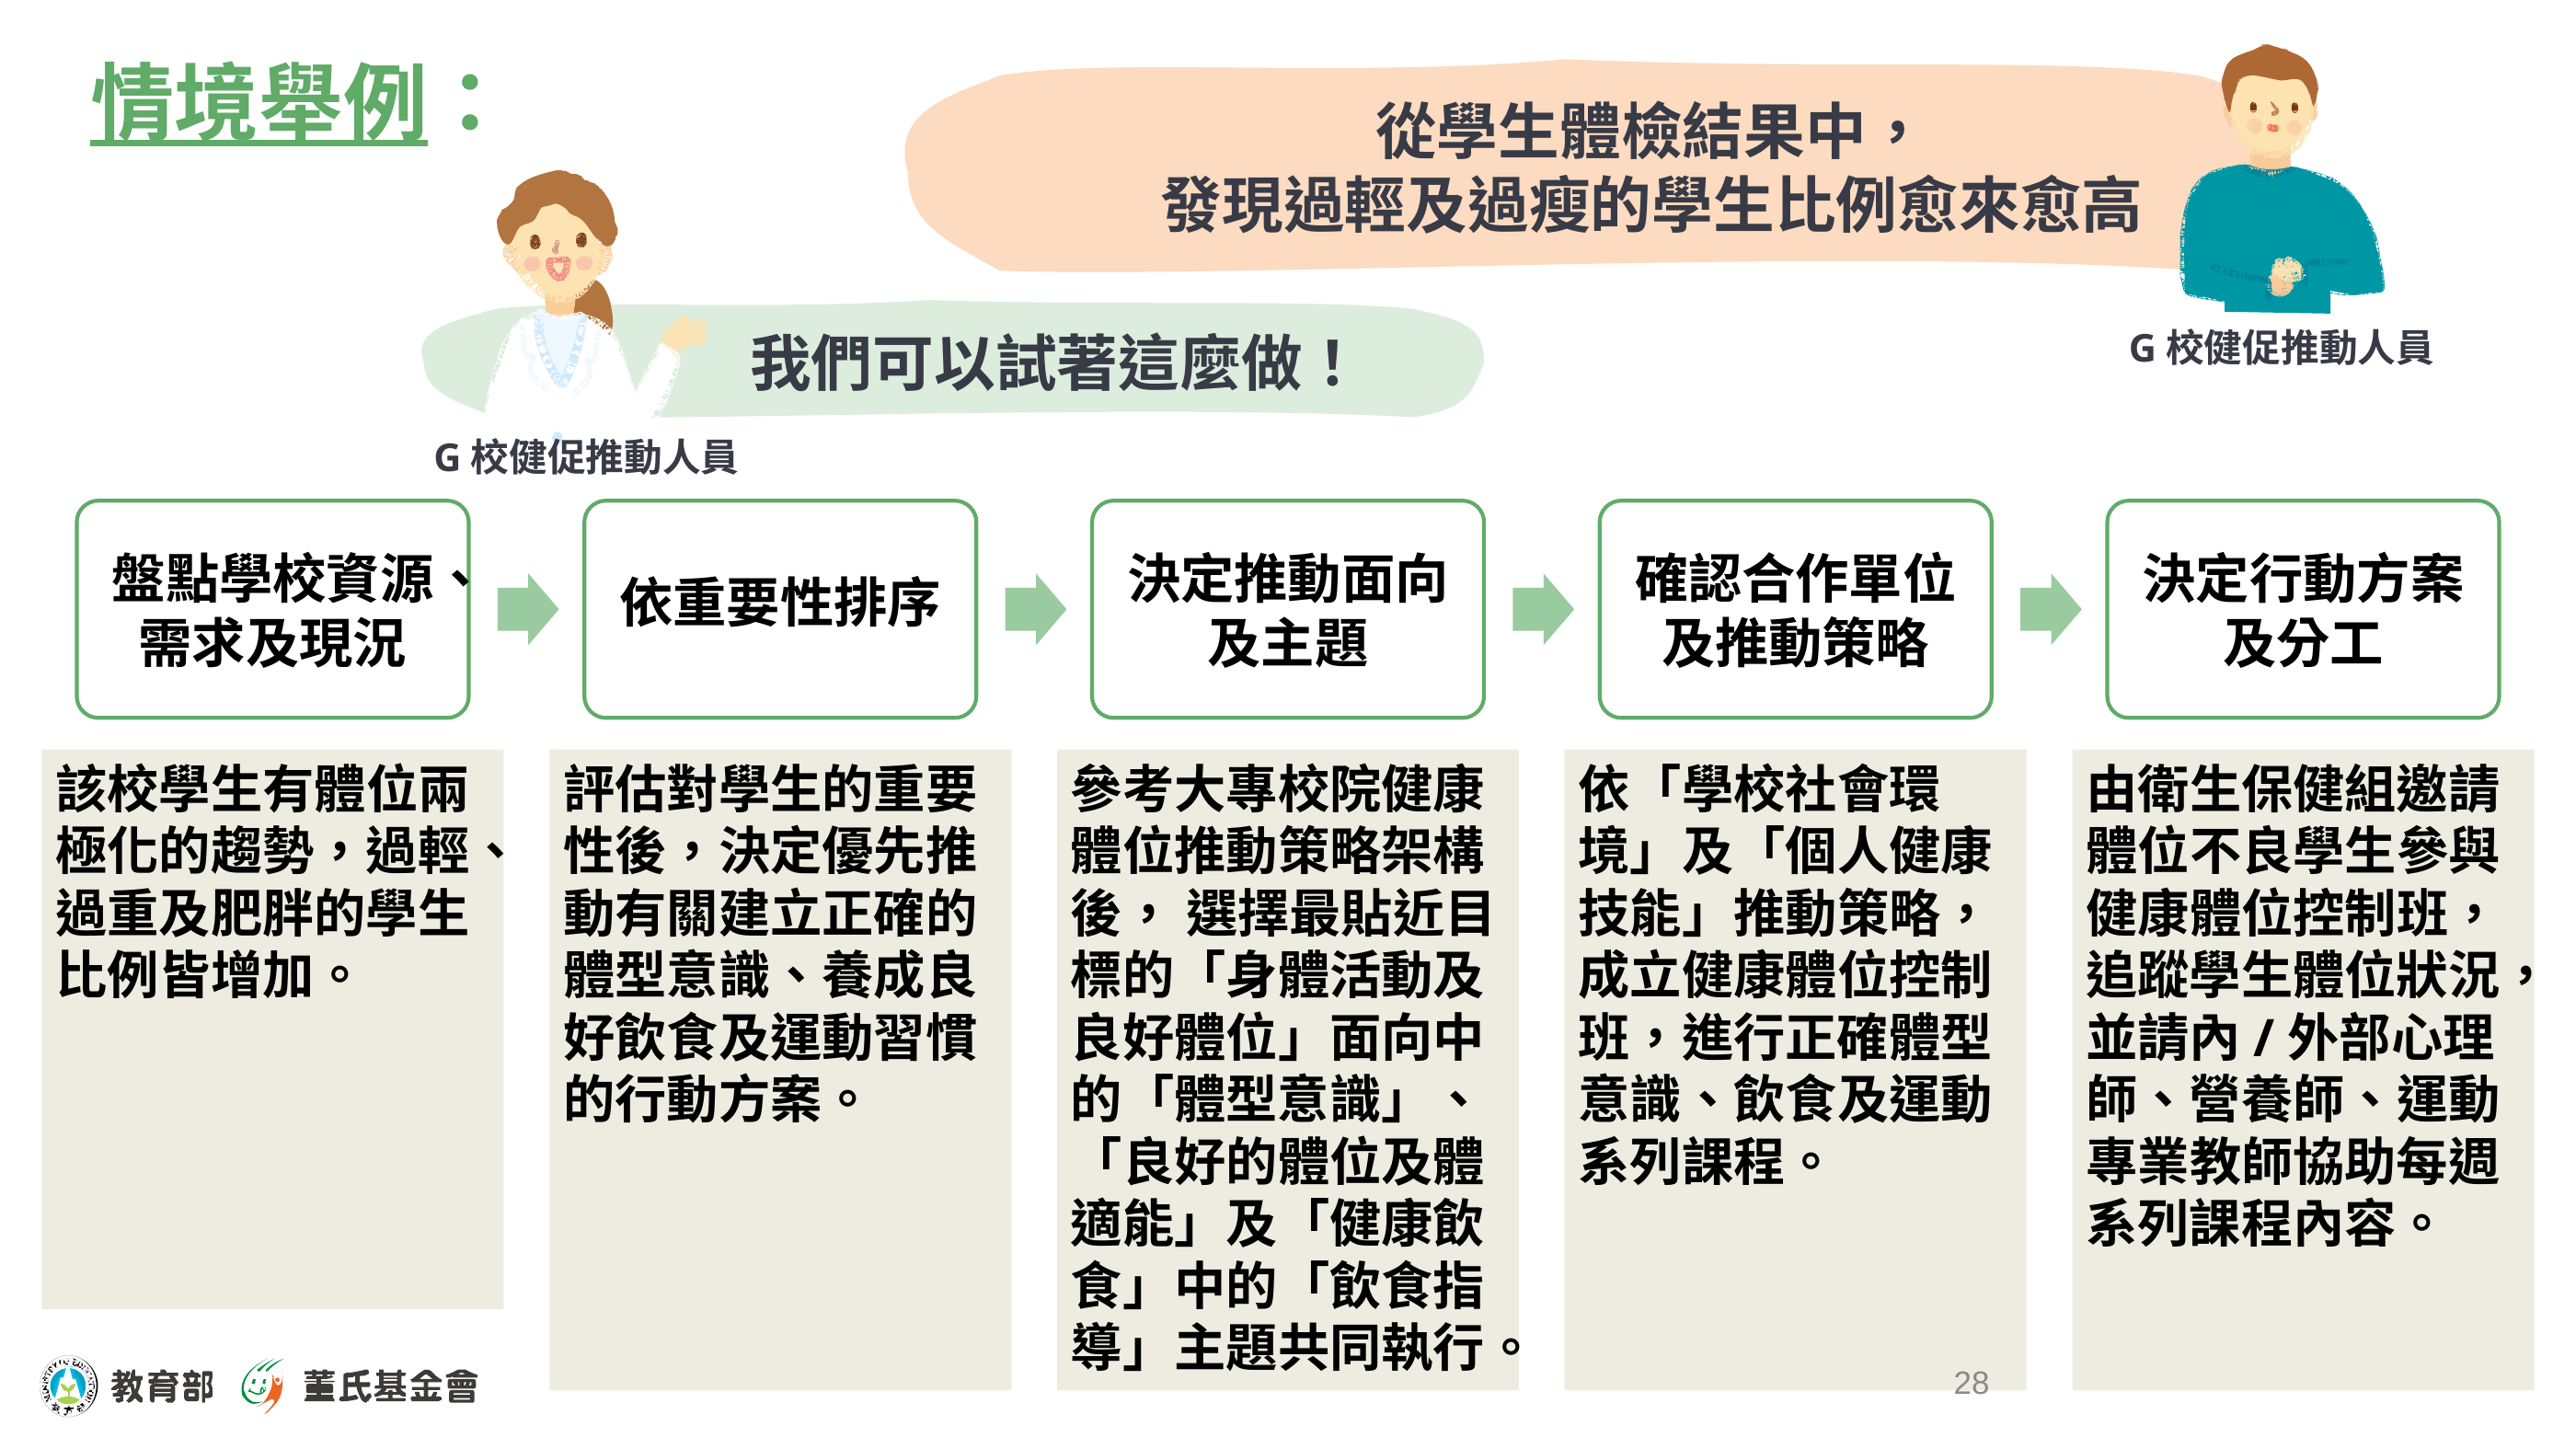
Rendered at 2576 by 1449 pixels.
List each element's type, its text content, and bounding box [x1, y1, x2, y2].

picture [462, 170, 707, 426]
text_box 評估對學生的重要性後，決定優先推動有關建立正確的體型意識、養成良好飲食及運動習慣的行動方案。 [549, 749, 1012, 1391]
text_box G校健促推動人員 [420, 426, 753, 487]
text_box 我們可以試著這麼做！ [707, 318, 1410, 406]
text_box [904, 109, 927, 224]
text_box 該校學生有體位兩極化的趨勢，過輕、過重及肥胖的學生比例皆增加。 [41, 749, 504, 1309]
text_box 決定行動方案及分工 [2107, 500, 2500, 719]
text_box [1512, 573, 1575, 646]
text_box 確認合作單位及推動策略 [1599, 500, 1992, 719]
text_box 參考大專校院健康體位推動策略架構後， 選擇最貼近目標的「身體活動及良好體位」面向中的「體型意識」、「良好的體位及體適能」及「健康飲食」中的「飲食指導」主題共同執行。 [1057, 749, 1520, 1391]
text_box [2020, 573, 2082, 646]
text_box [974, 59, 2179, 86]
text_box 28 [1939, 1342, 2542, 1420]
text_box 情境舉例： [76, 43, 658, 158]
text_box 依「學校社會環境」及「個人健康技能」推動策略，成立健康體位控制班，進行正確體型意識、飲食及運動系列課程。 [1564, 749, 2027, 1391]
text_box 依重要性排序 [584, 500, 977, 719]
text_box [707, 300, 1485, 418]
text_box 從學生體檢結果中， 發現過輕及過瘦的學生比例愈來愈高 [927, 86, 2179, 247]
text_box 由衛生保健組邀請體位不良學生參與健康體位控制班，追蹤學生體位狀況，並請內/外部心理師、營養師、運動專業教師協助每週系列課程內容。 [2072, 749, 2535, 1342]
text_box [497, 573, 559, 646]
text_box G校健促推動人員 [2115, 316, 2478, 376]
text_box 決定推動面向及主題 [1092, 500, 1485, 719]
text_box [957, 247, 2179, 272]
text_box [1005, 573, 1067, 646]
text_box [421, 318, 462, 404]
picture [2179, 43, 2386, 314]
text_box 盤點學校資源、需求及現況 [76, 500, 469, 719]
